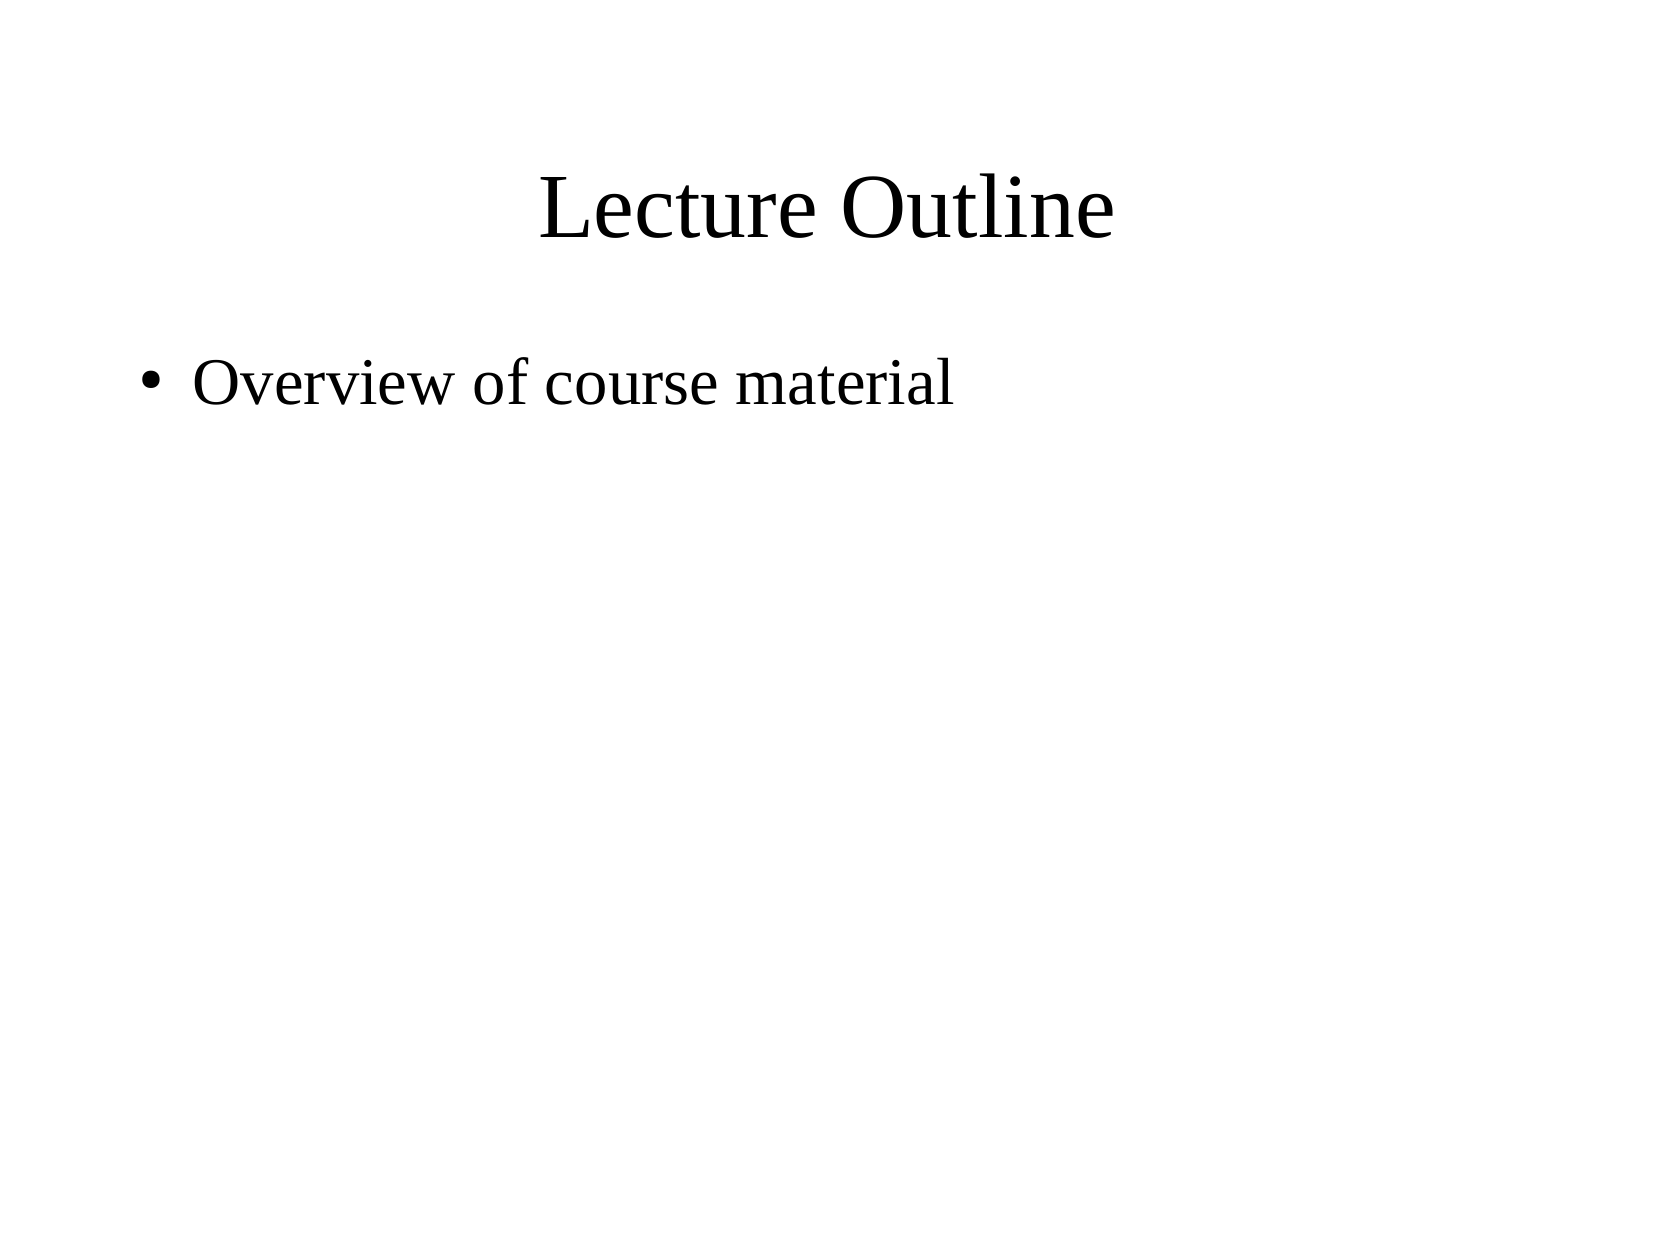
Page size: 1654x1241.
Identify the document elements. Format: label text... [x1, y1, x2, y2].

title Lecture Outline [121, 102, 1534, 311]
list Overview of course material [121, 344, 1534, 1127]
